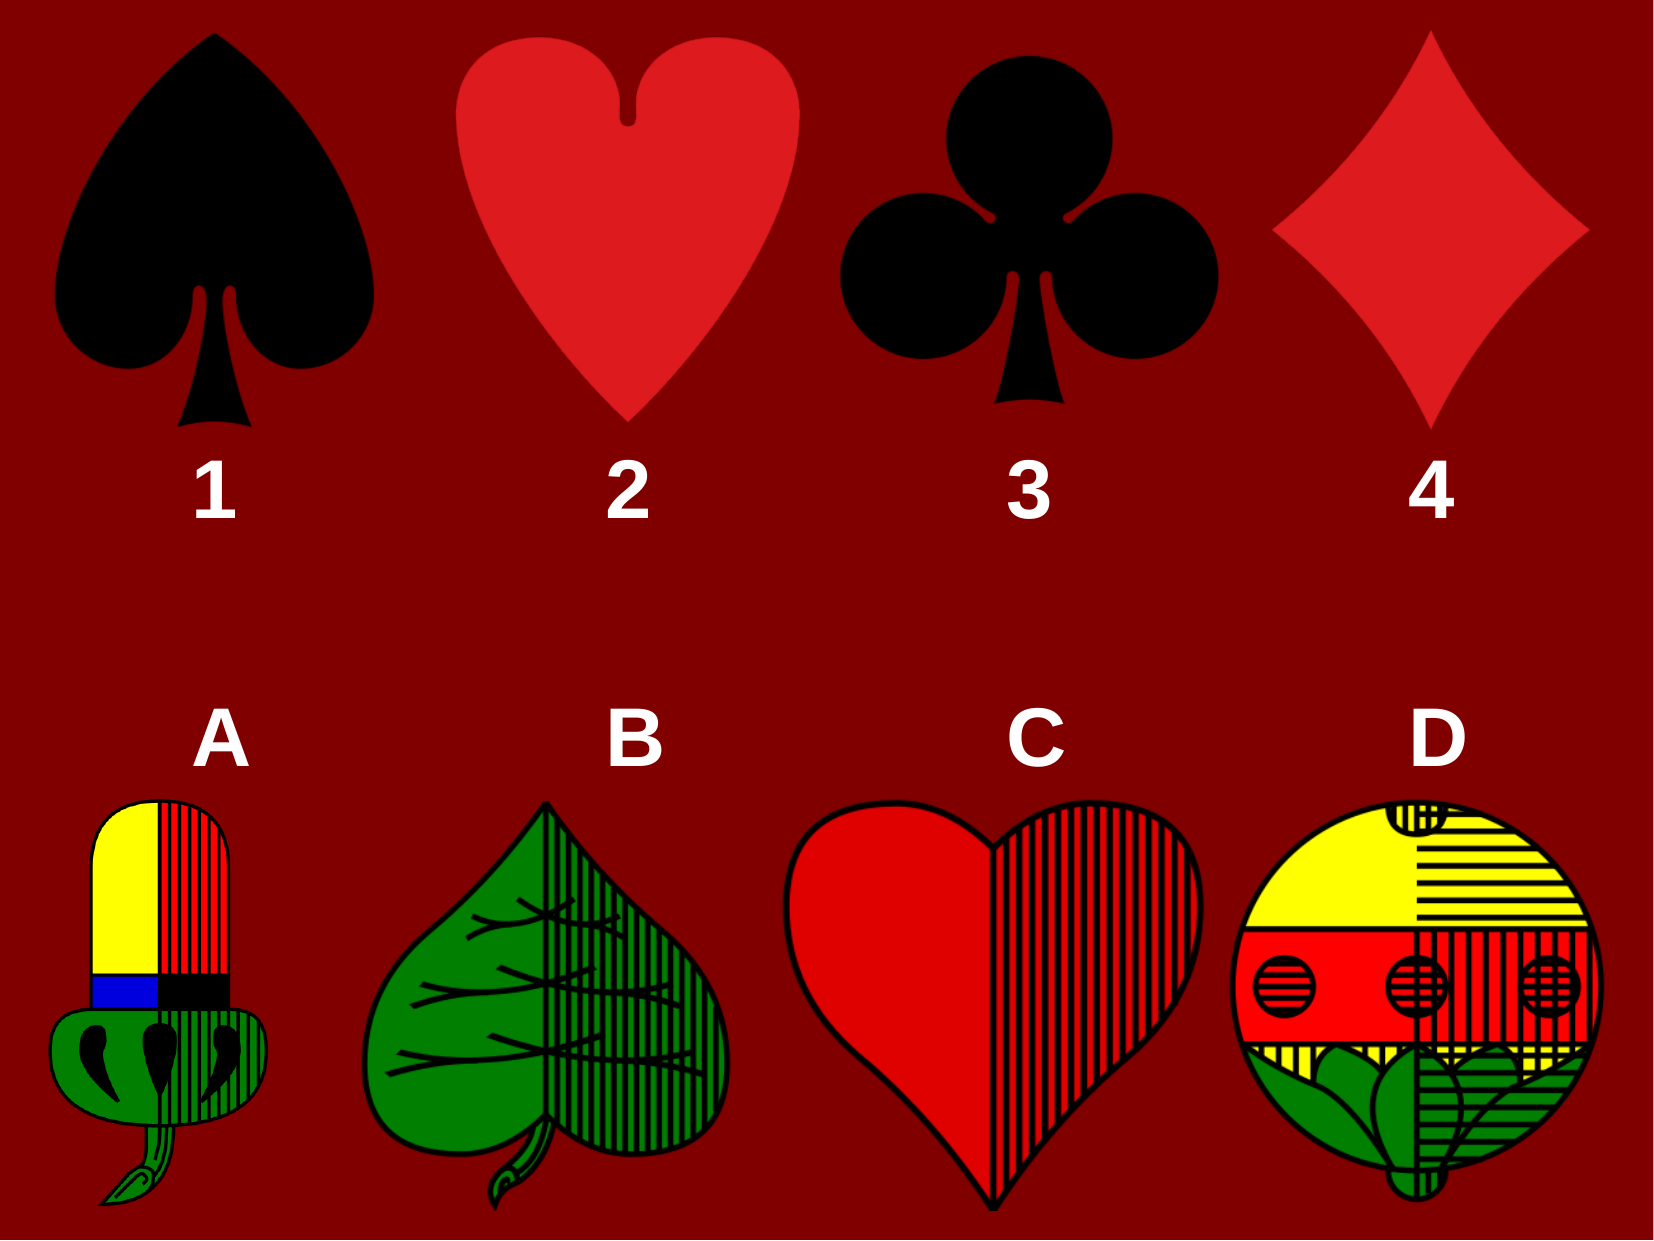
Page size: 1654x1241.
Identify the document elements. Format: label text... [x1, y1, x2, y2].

picture [437, 23, 819, 438]
text_box 2 [590, 436, 686, 545]
text_box D [1393, 684, 1489, 793]
text_box 1 [177, 436, 272, 545]
text_box C [992, 684, 1087, 793]
picture [780, 797, 1207, 1211]
picture [838, 23, 1221, 438]
picture [1227, 797, 1607, 1211]
picture [23, 23, 406, 438]
picture [1240, 23, 1622, 438]
text_box A [177, 684, 272, 793]
text_box 4 [1393, 436, 1489, 545]
text_box B [590, 684, 686, 793]
text_box 3 [992, 436, 1087, 545]
picture [359, 797, 733, 1211]
picture [46, 797, 273, 1211]
